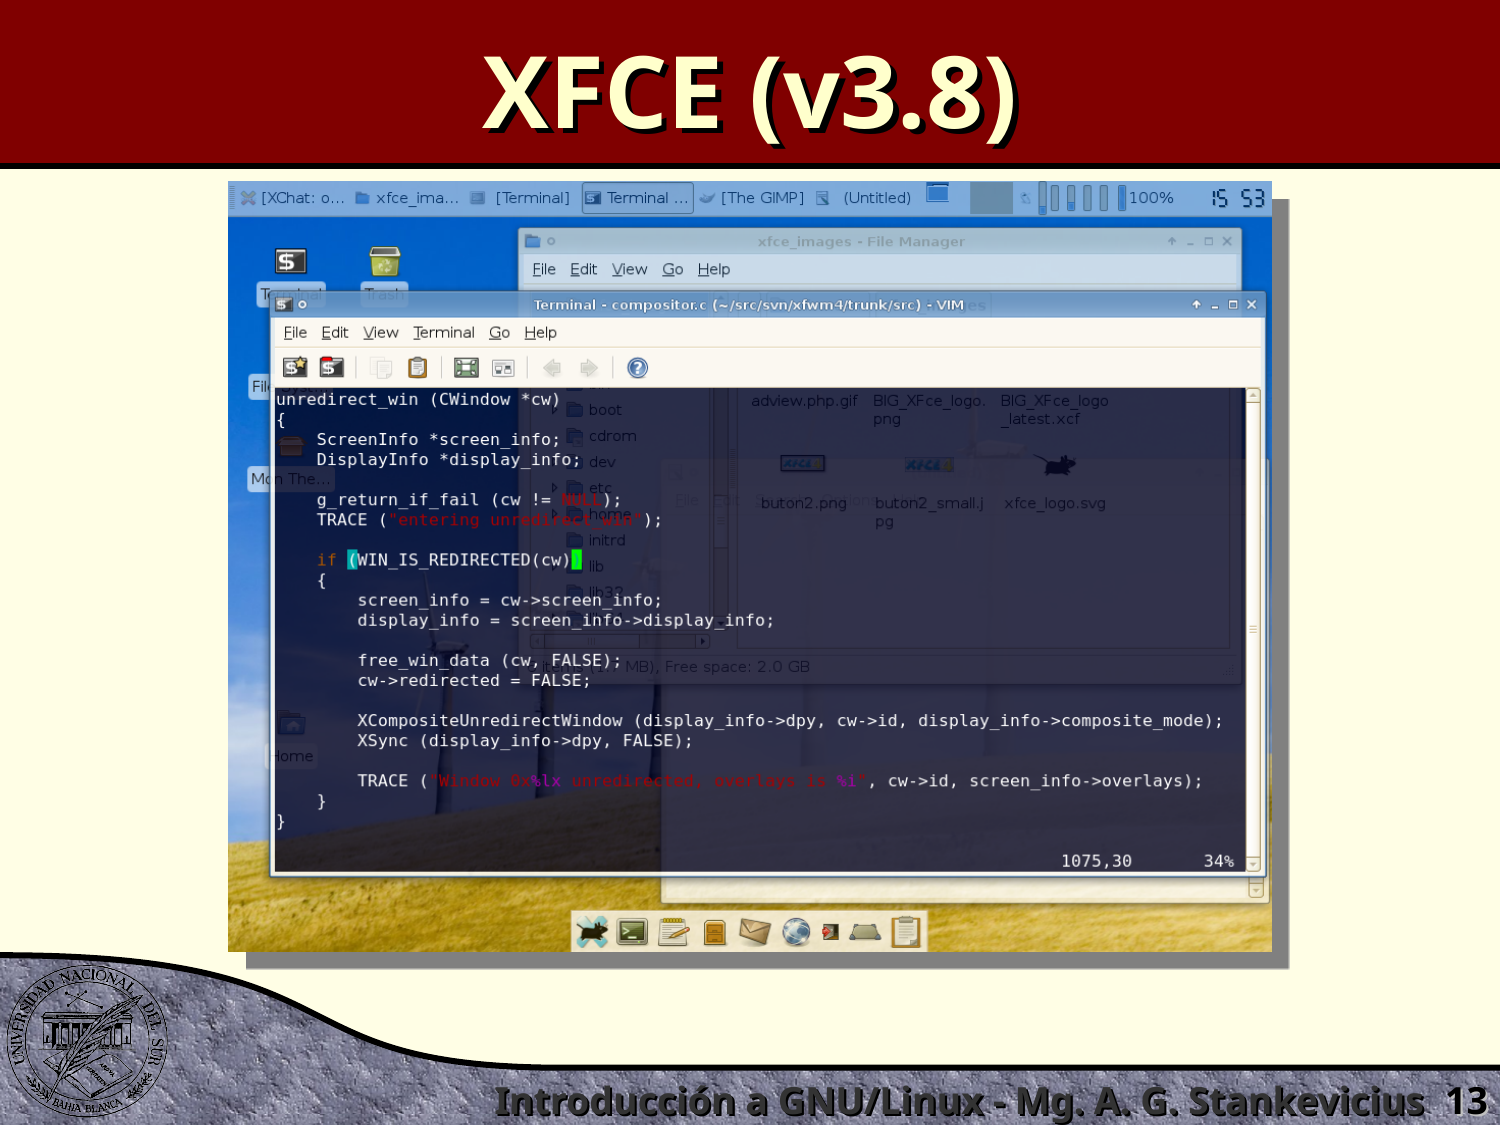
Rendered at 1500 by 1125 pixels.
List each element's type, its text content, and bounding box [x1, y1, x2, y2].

picture [228, 181, 1272, 952]
title XFCE (v3.8) [15, 12, 1485, 153]
picture [0, 956, 1500, 1125]
picture [1059, 1100, 1065, 1110]
